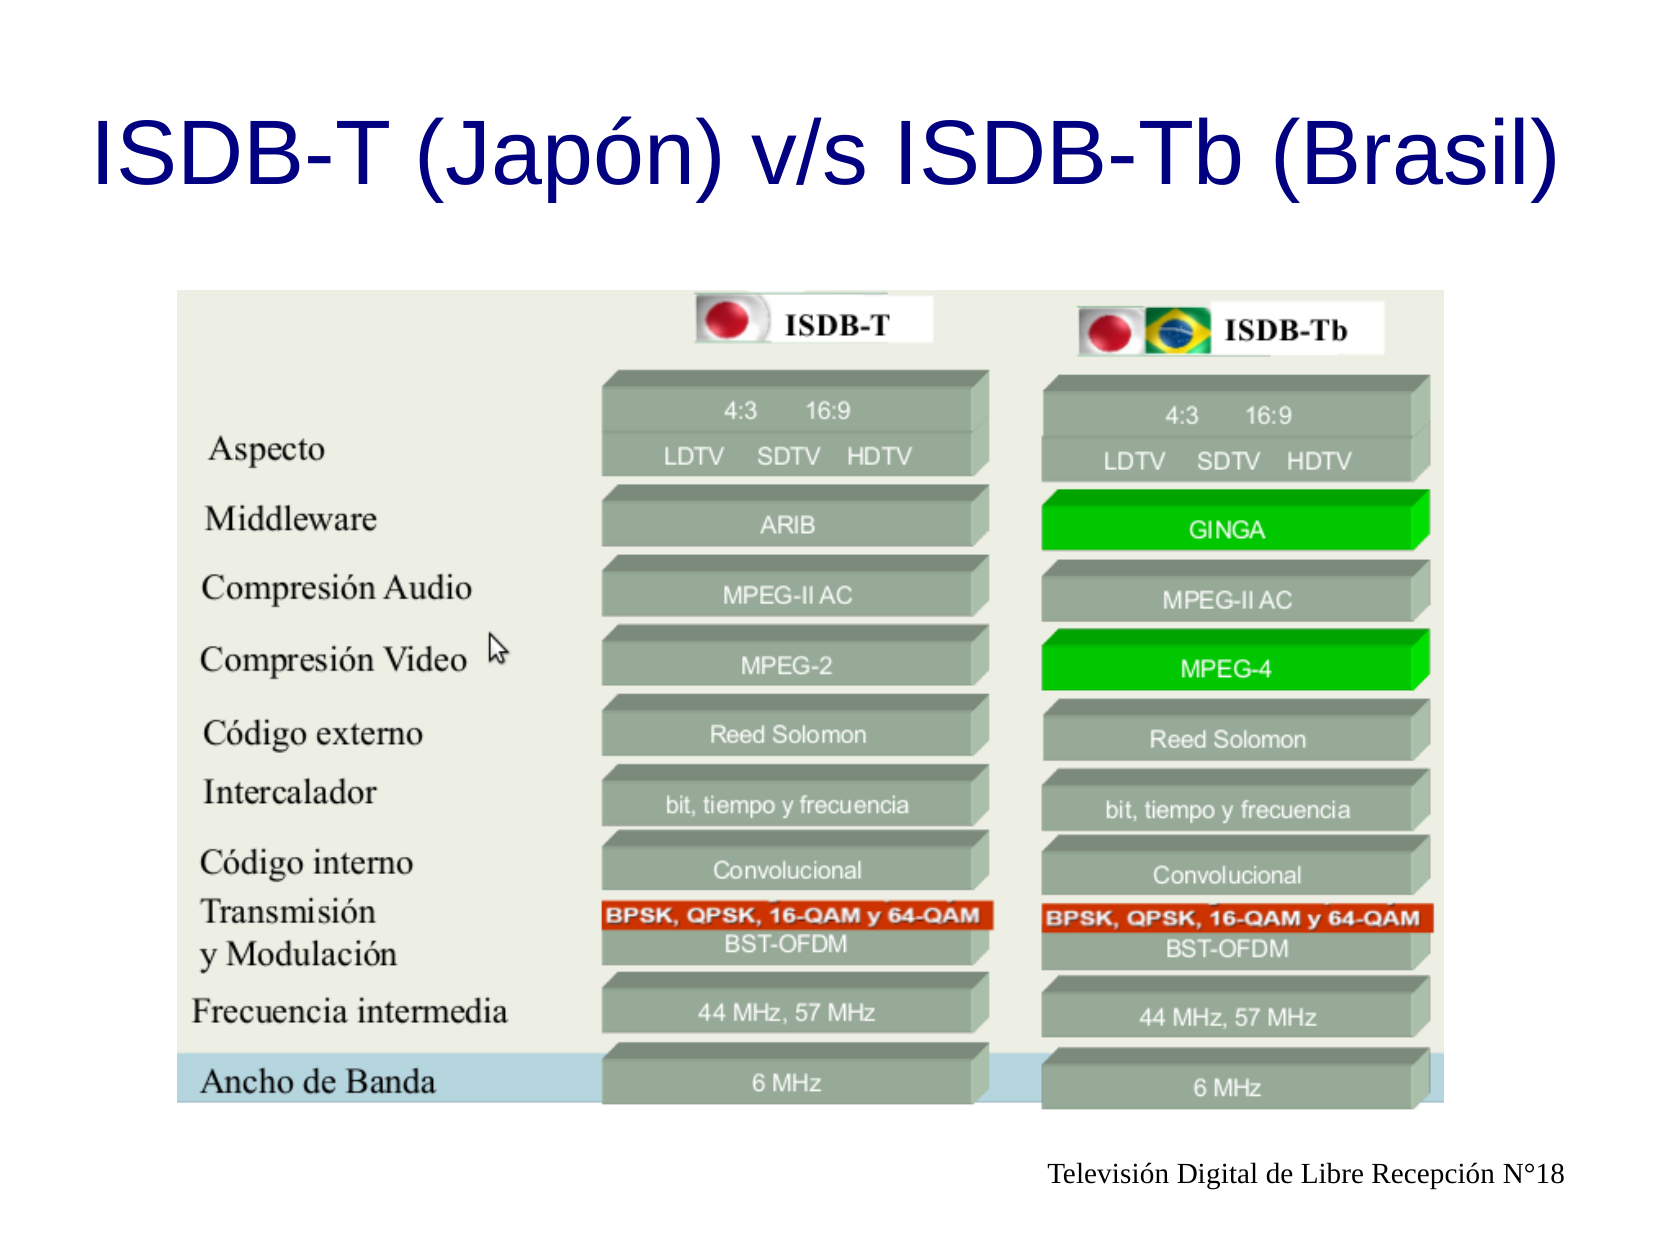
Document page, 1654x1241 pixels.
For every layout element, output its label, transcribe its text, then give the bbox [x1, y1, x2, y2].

title ISDB-T (Japón) v/s ISDB-Tb (Brasil) [82, 49, 1571, 257]
picture [177, 290, 1444, 1121]
